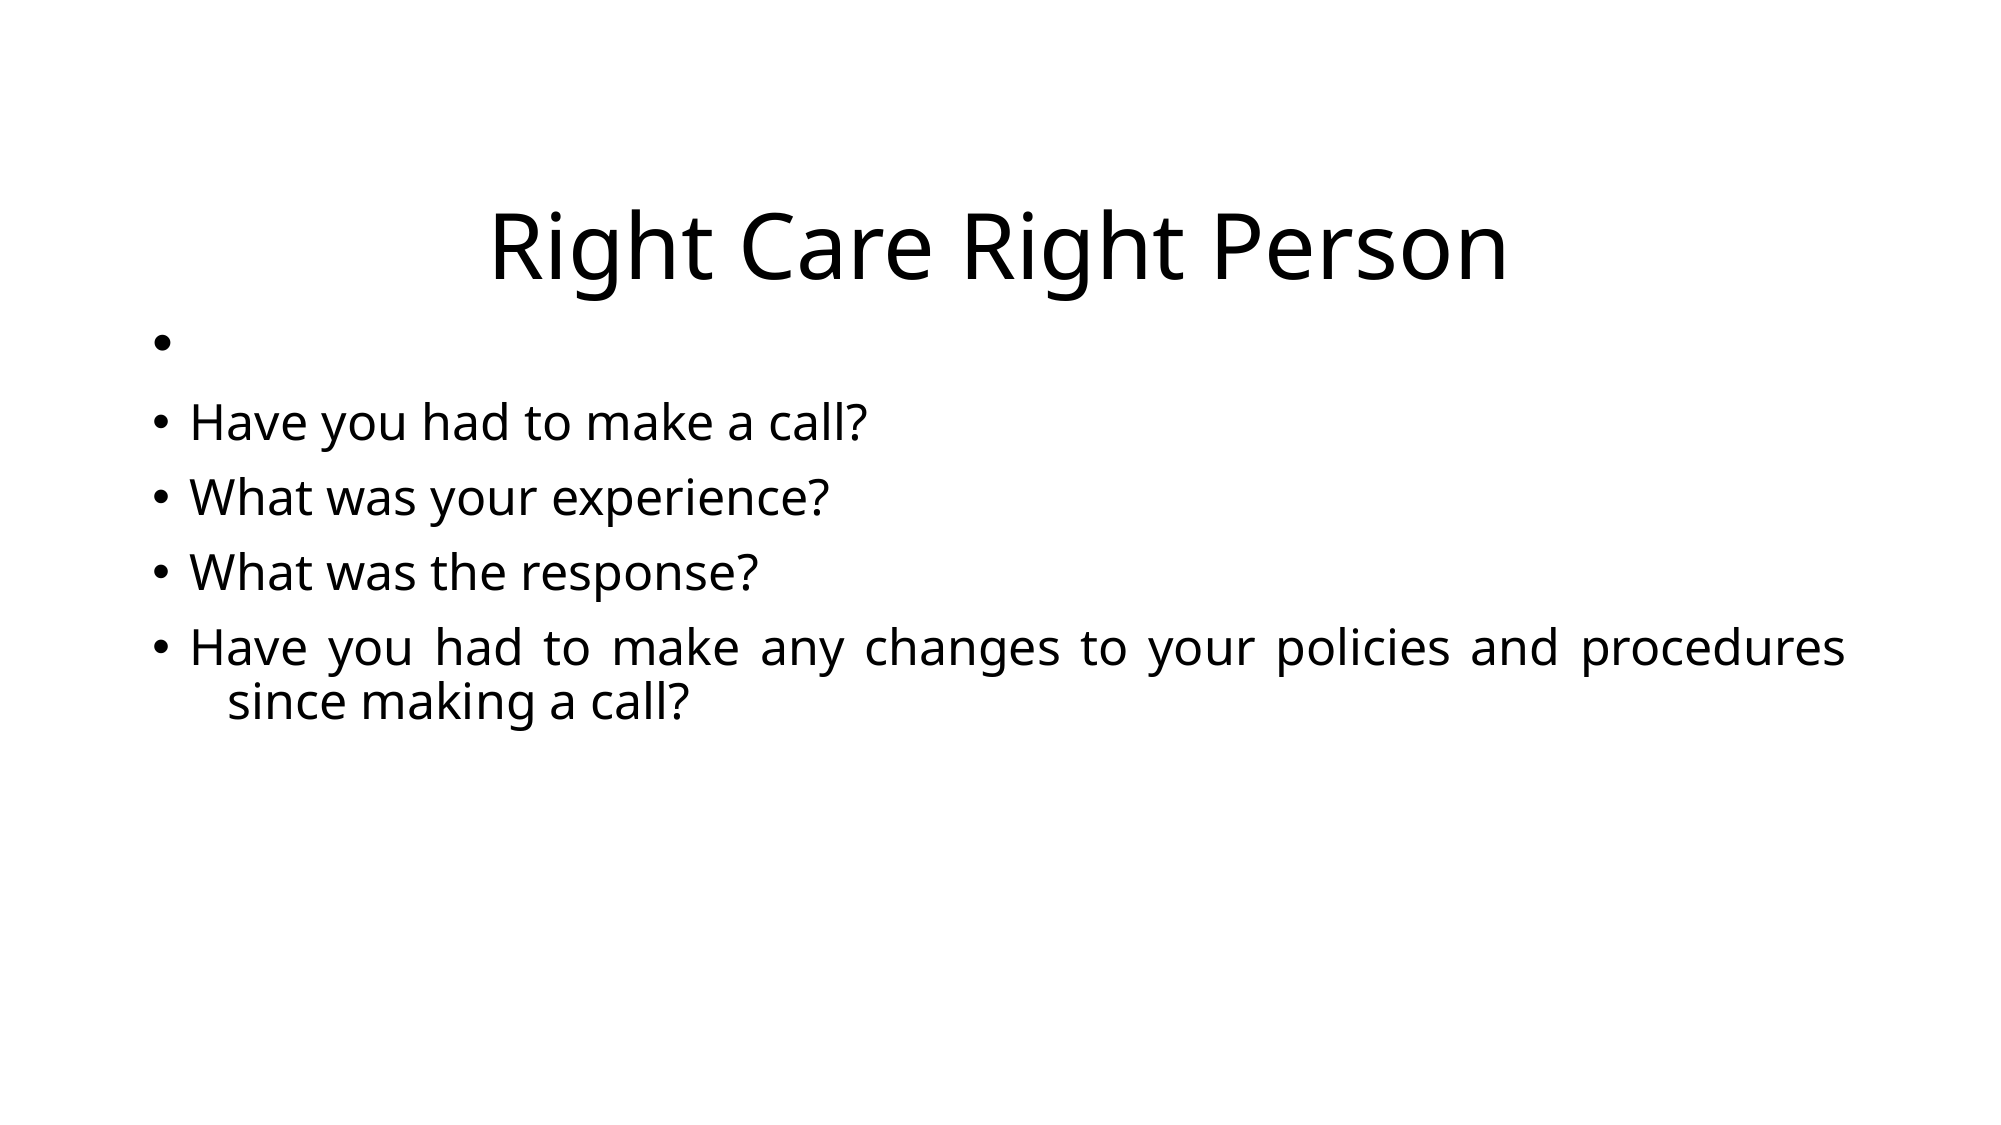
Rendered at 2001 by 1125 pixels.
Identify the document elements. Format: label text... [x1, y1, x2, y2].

title Right Care Right Person [137, 59, 1863, 299]
list Have you had to make a call? What was your experience? What was the response? Have you had to make any changes to your policies and procedures since making a call? [137, 299, 1863, 1014]
